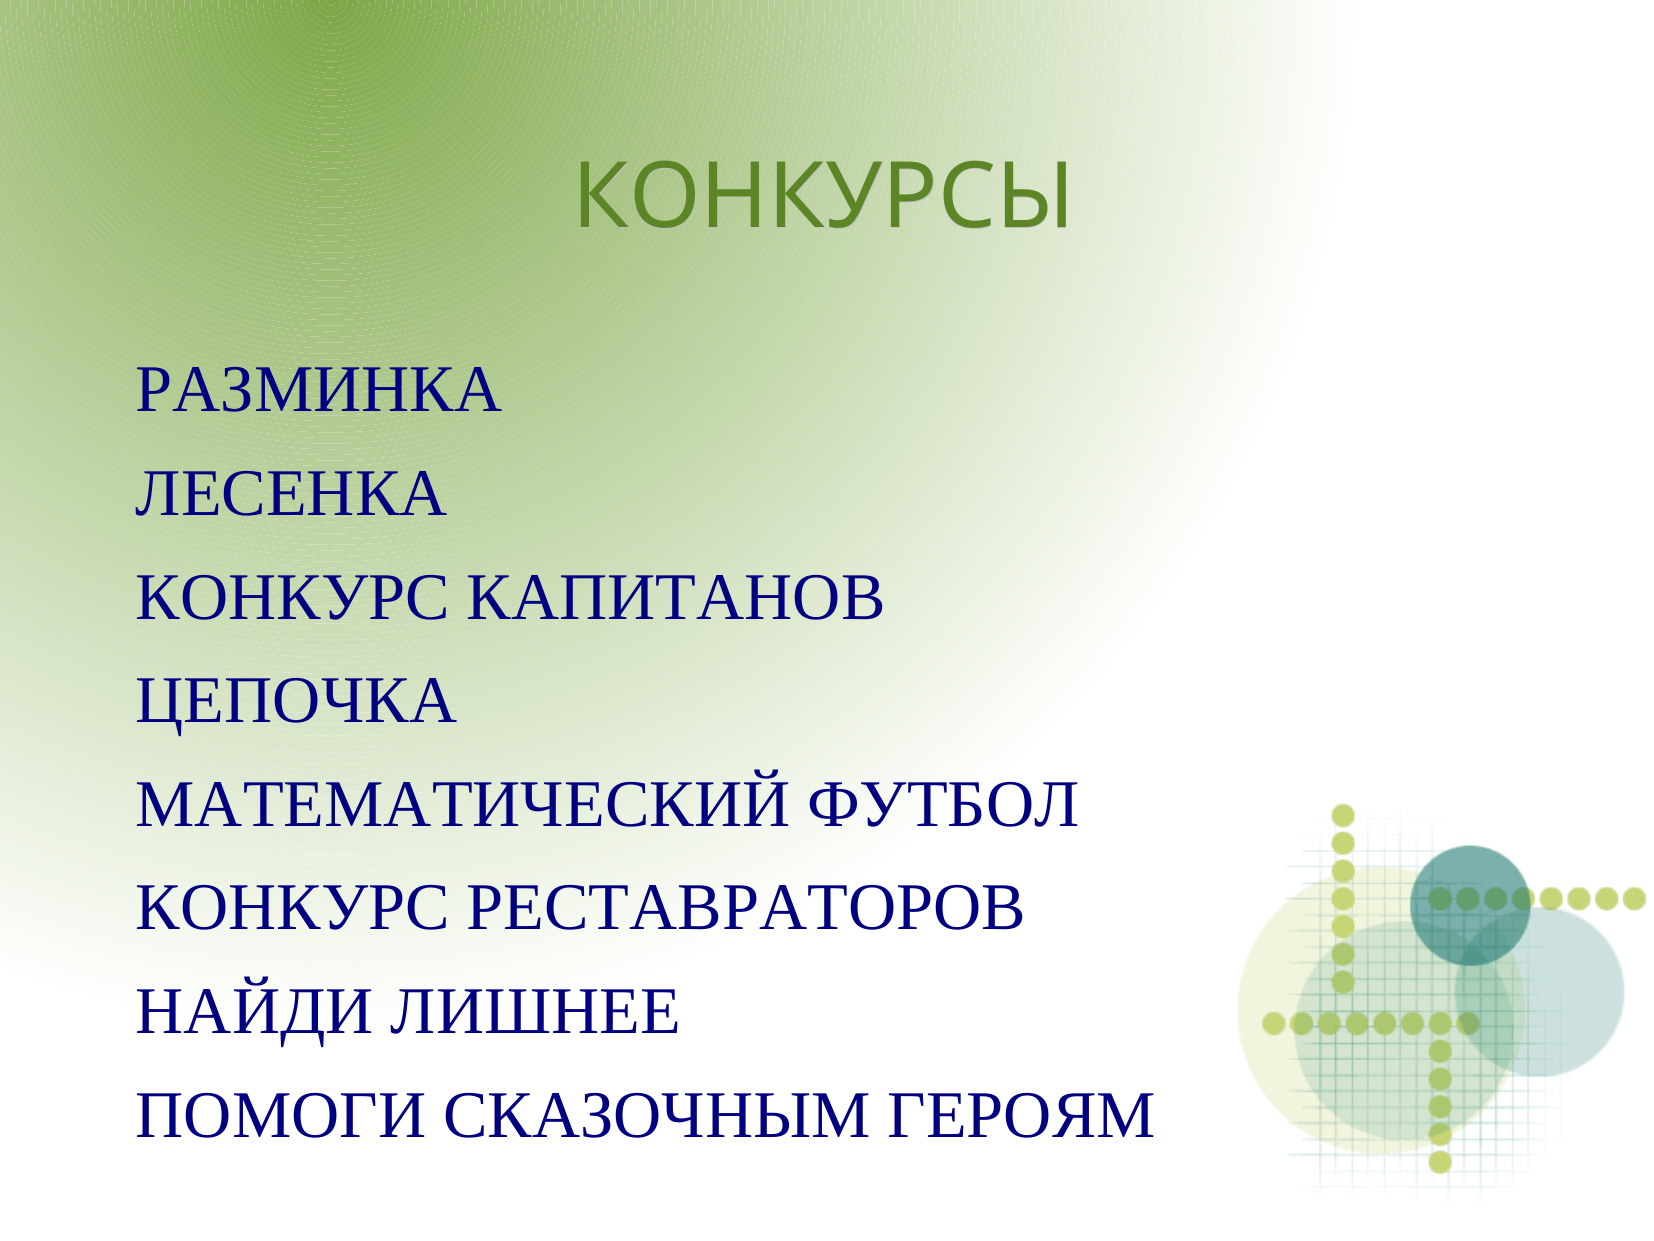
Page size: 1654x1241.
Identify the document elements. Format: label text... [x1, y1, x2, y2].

title КОНКУРСЫ [118, 88, 1531, 296]
list РАЗМИНКА ЛЕСЕНКА КОНКУРС КАПИТАНОВ ЦЕПОЧКА МАТЕМАТИЧЕСКИЙ ФУТБОЛ КОНКУРС РЕСТАВРАТОРОВ НАЙДИ ЛИШНЕЕ ПОМОГИ СКАЗОЧНЫМ ГЕРОЯМ [118, 352, 1531, 1152]
picture [1224, 792, 1654, 1211]
